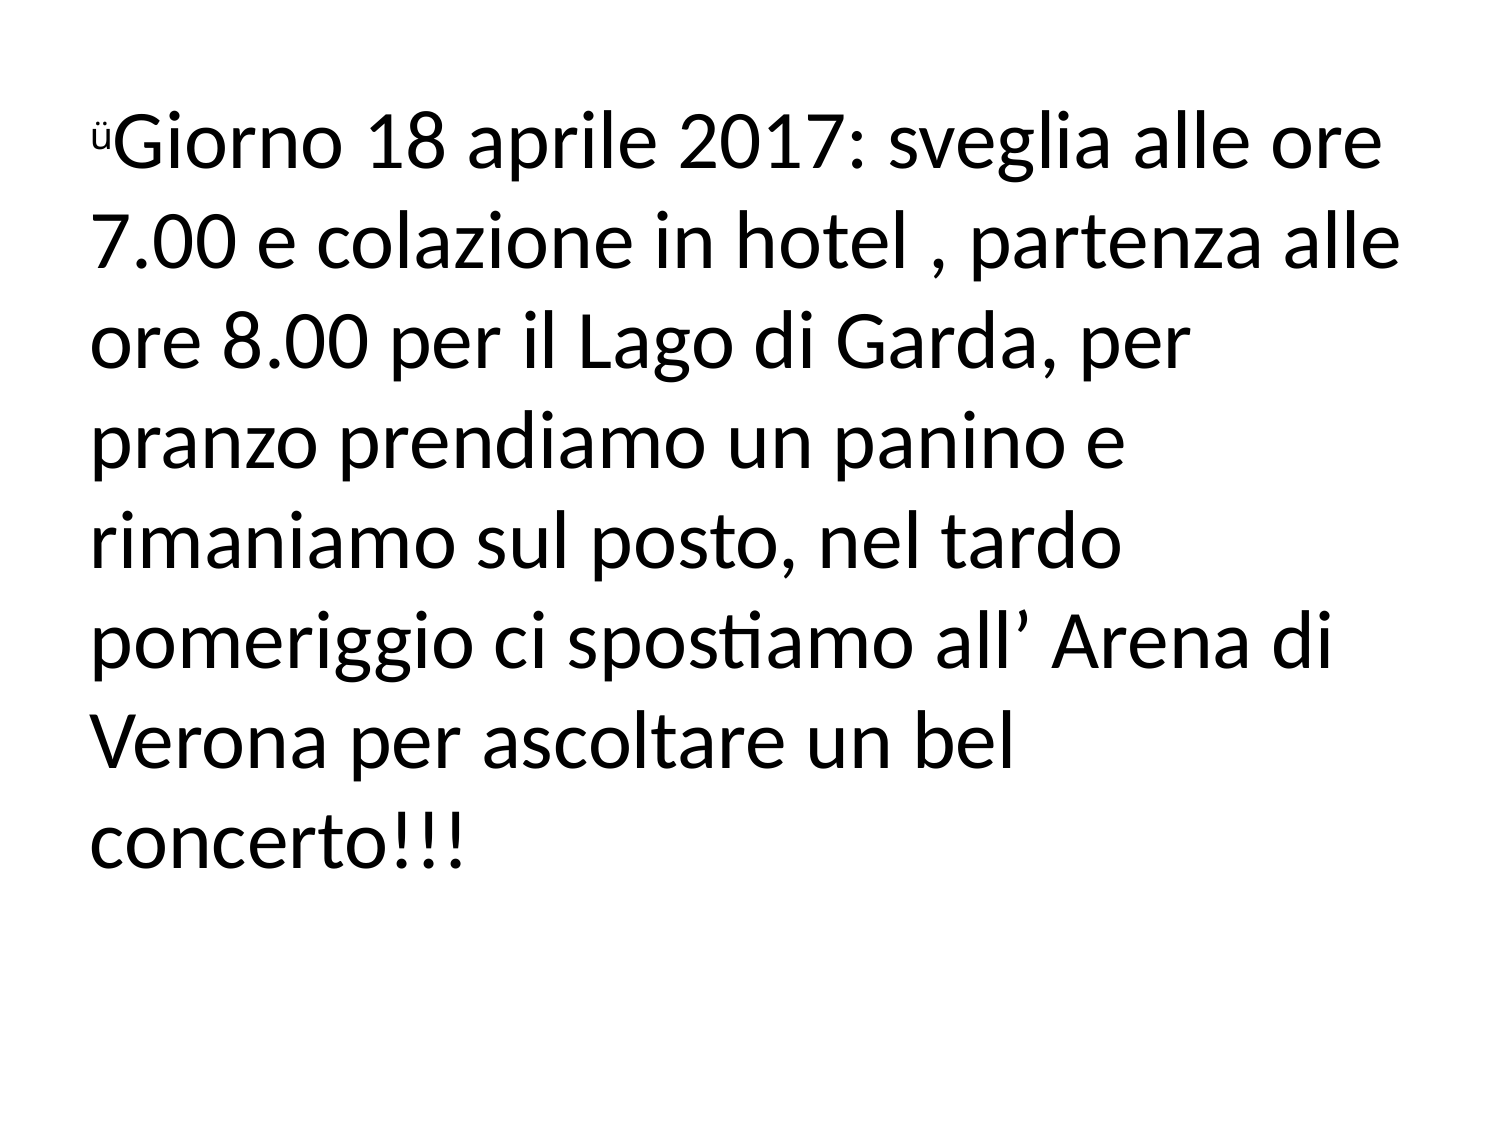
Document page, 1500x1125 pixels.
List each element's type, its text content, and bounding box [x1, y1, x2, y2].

list Giorno 18 aprile 2017: sveglia alle ore 7.00 e colazione in hotel , partenza alle ore 8.00 per il Lago di Garda, per pranzo prendiamo un panino e rimaniamo sul posto, nel tardo pomeriggio ci spostiamo all’ Arena di Verona per ascoltare un bel concerto!!! [75, 78, 1425, 1005]
